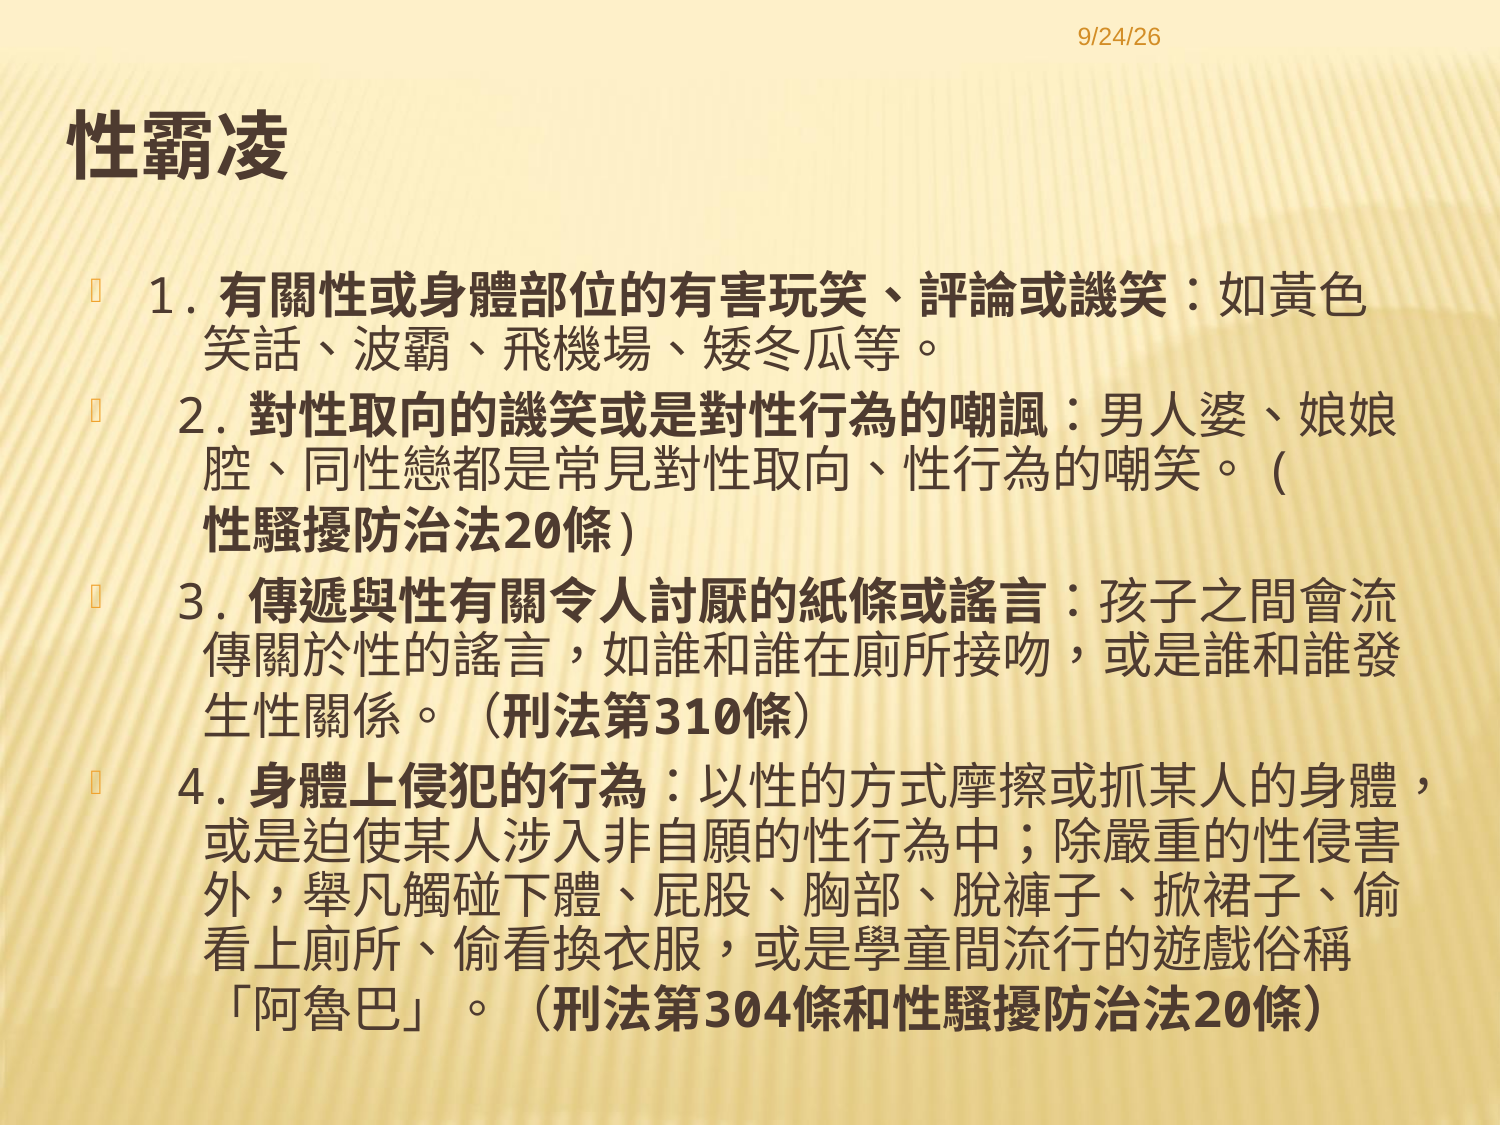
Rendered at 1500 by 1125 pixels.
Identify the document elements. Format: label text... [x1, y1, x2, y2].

title 性霸凌 [50, 75, 1476, 213]
list 1.有關性或身體部位的有害玩笑、評論或譏笑：如黃色笑話、波霸、飛機場、矮冬瓜等。 2.對性取向的譏笑或是對性行為的嘲諷：男人婆、娘娘腔、同性戀都是常見對性取向、性行為的嘲笑。(性騷擾防治法 20條) 3.傳遞與性有關令人討厭的紙條或謠言：孩子之間會流傳關於性的謠言，如誰和誰在廁所接吻，或是誰和誰發生性關係。（刑法第310條） 4.身體上侵犯的行為：以性的方式摩擦或抓某人的身體，或是迫使某人涉入非自願的性行為中；除嚴重的性侵害外，舉凡觸碰下體、屁股、胸部、脫褲子、掀裙子、偷看上廁所、偷看換衣服，或是學童間流行的遊戲俗稱「阿魯巴」。（刑法第304條和性騷擾防治法 20條） [75, 262, 1426, 1094]
text_box [1062, 12, 1476, 60]
